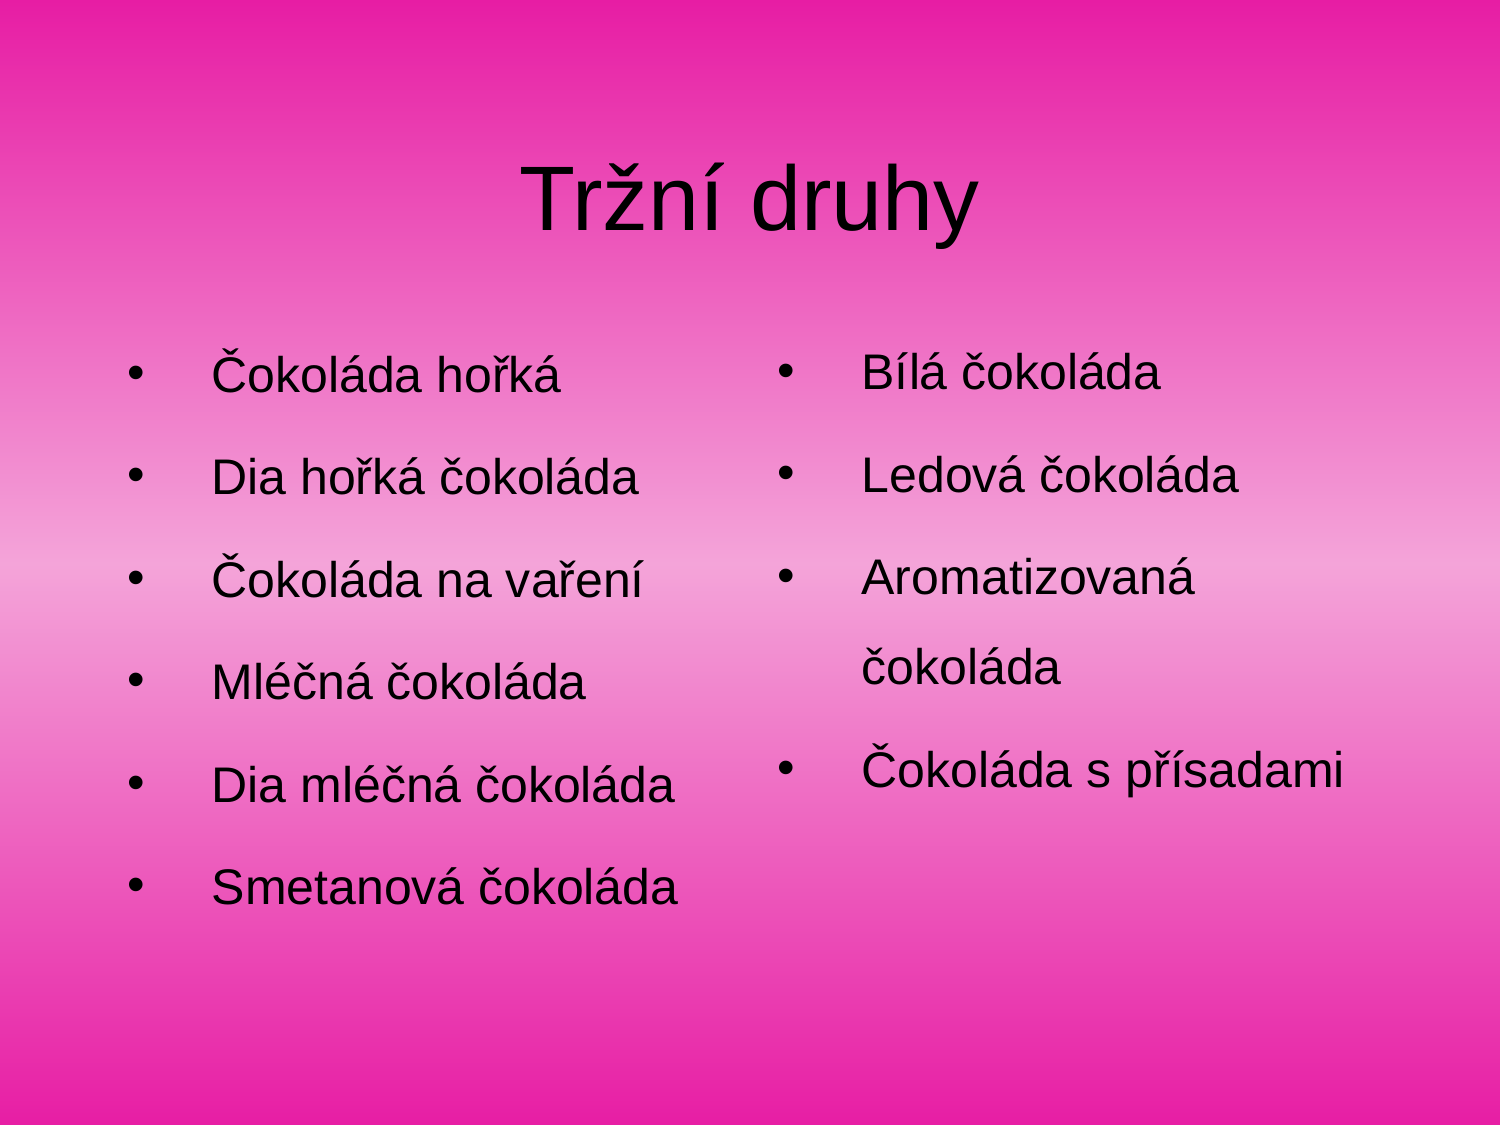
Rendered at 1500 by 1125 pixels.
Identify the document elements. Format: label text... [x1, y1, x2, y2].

list Bílá čokoláda Ledová čokoláda Aromatizovaná čokoláda Čokoláda s přísadami [762, 302, 1388, 1000]
title Tržní druhy [112, 99, 1388, 288]
list Čokoláda hořká Dia hořká čokoláda Čokoláda na vaření Mléčná čokoláda Dia mléčná čokoláda Smetanová čokoláda [112, 304, 738, 1001]
